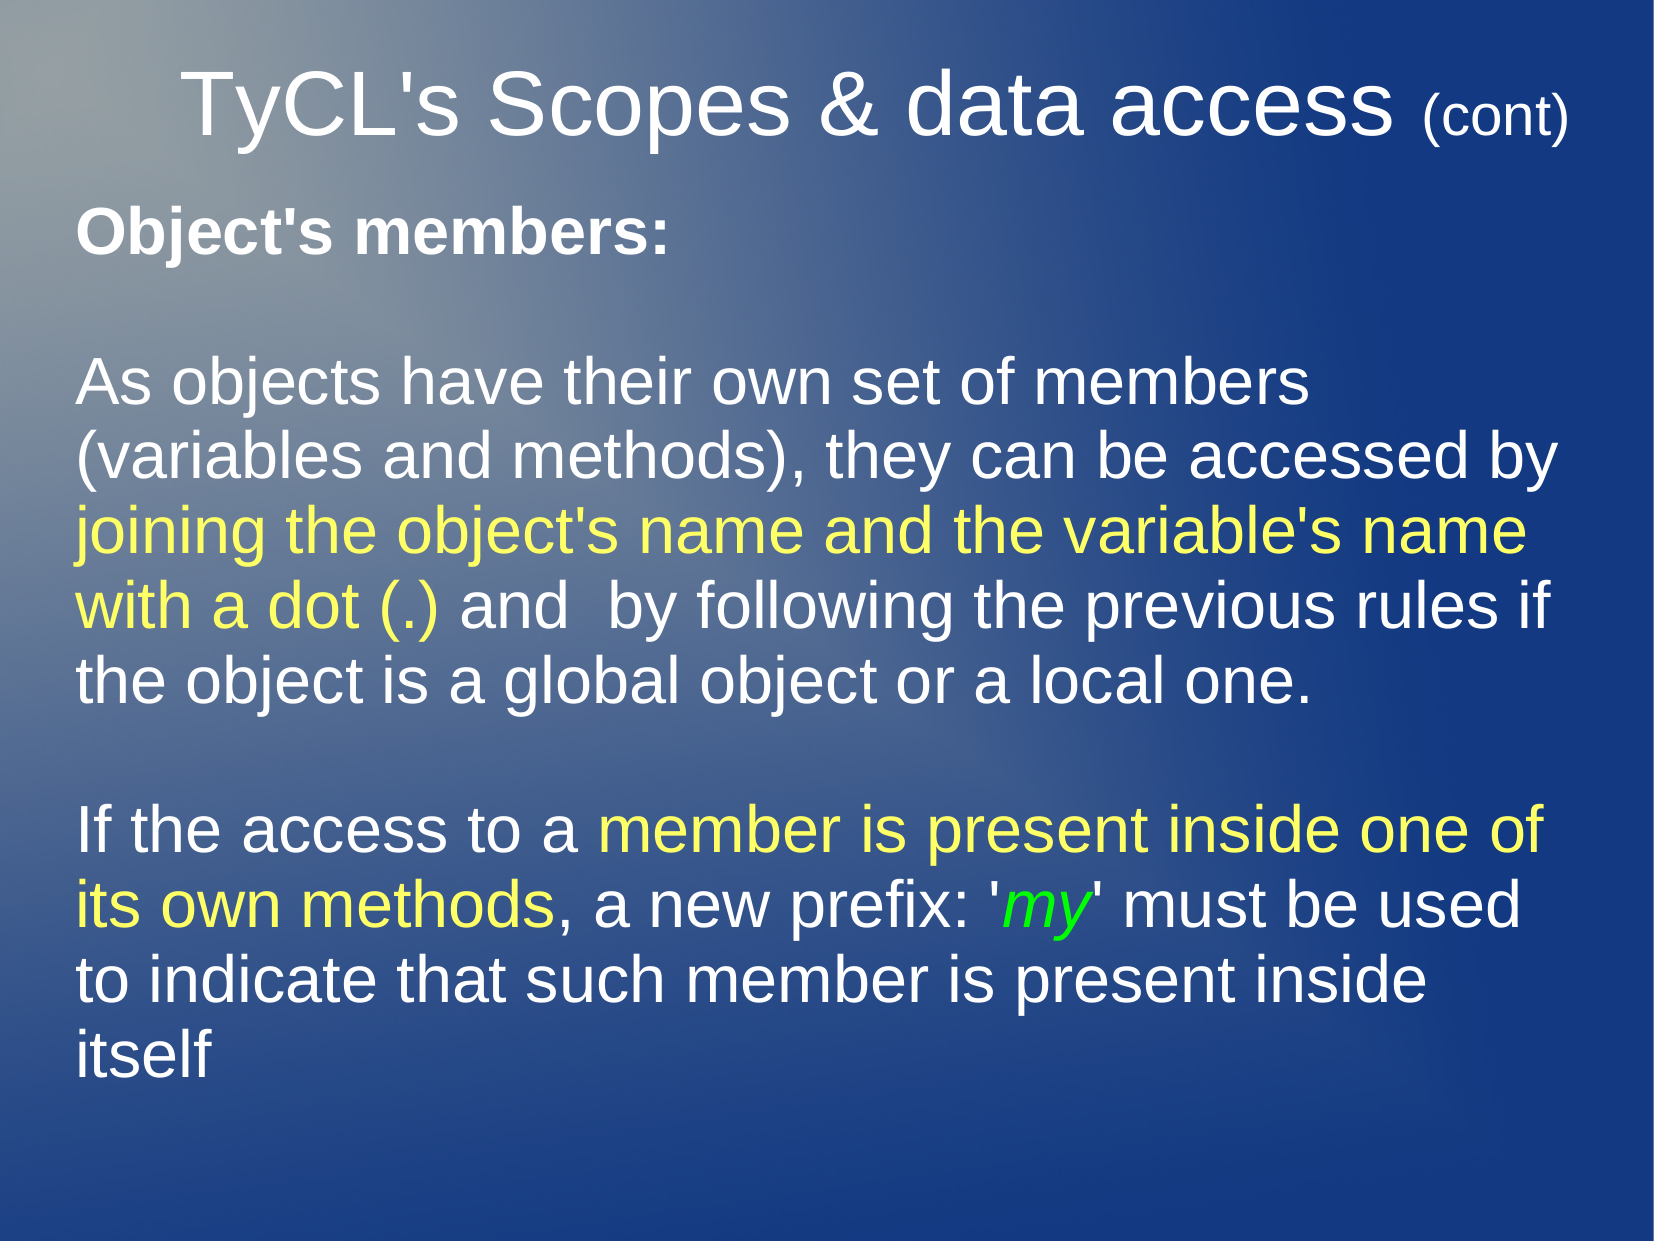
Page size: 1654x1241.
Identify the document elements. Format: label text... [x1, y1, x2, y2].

picture [0, 0, 1654, 1241]
subtitle Object's members: As objects have their own set of members (variables and methods), they can be accessed by joining the object's name and the variable's name with a dot (.) and by following the previous rules if the object is a global object or a local one. If the access to a member is present inside one of its own methods, a new prefix: 'my' must be used to indicate that such member is present inside itself [75, 194, 1576, 1205]
title TyCL's Scopes & data access (cont) [82, 52, 1571, 155]
